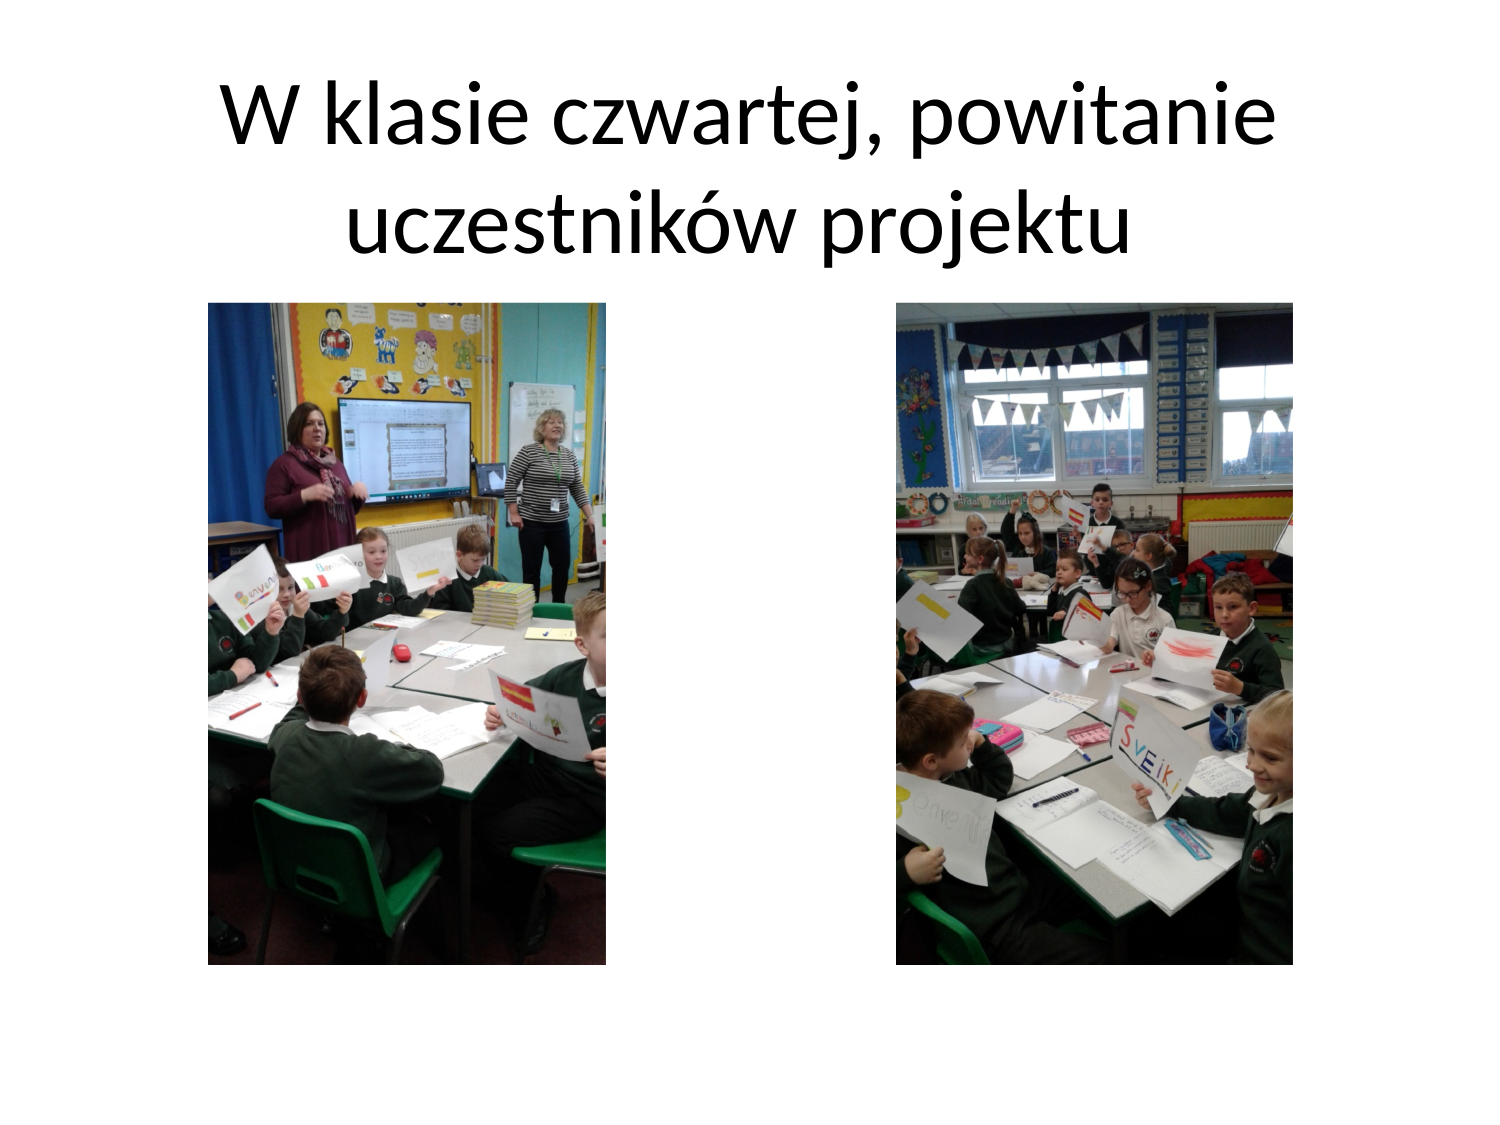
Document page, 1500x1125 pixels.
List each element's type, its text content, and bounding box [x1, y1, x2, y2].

picture [895, 302, 1293, 965]
picture [207, 302, 606, 965]
title W klasie czwartej, powitanie uczestników projektu [75, 45, 1425, 233]
